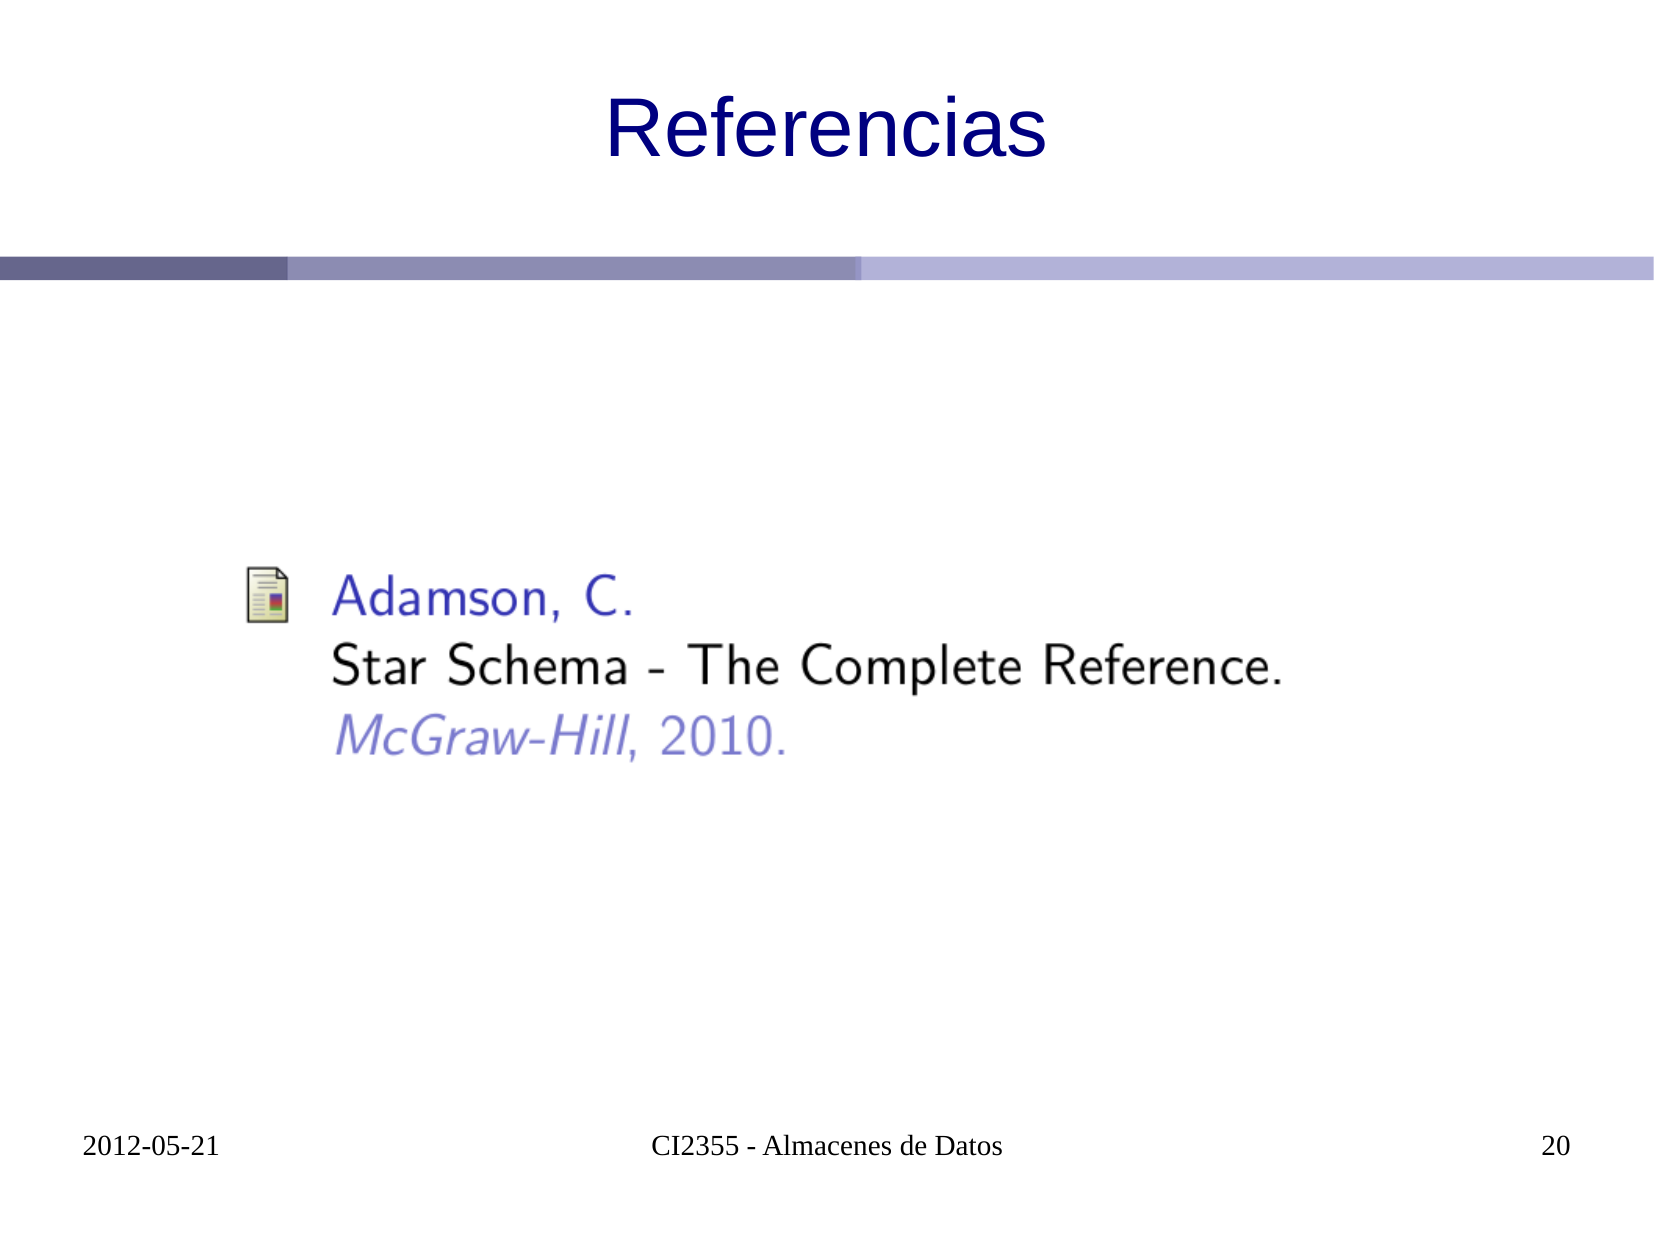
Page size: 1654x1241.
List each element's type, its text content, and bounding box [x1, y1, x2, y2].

picture [190, 501, 1351, 863]
title Referencias [0, 0, 1654, 257]
